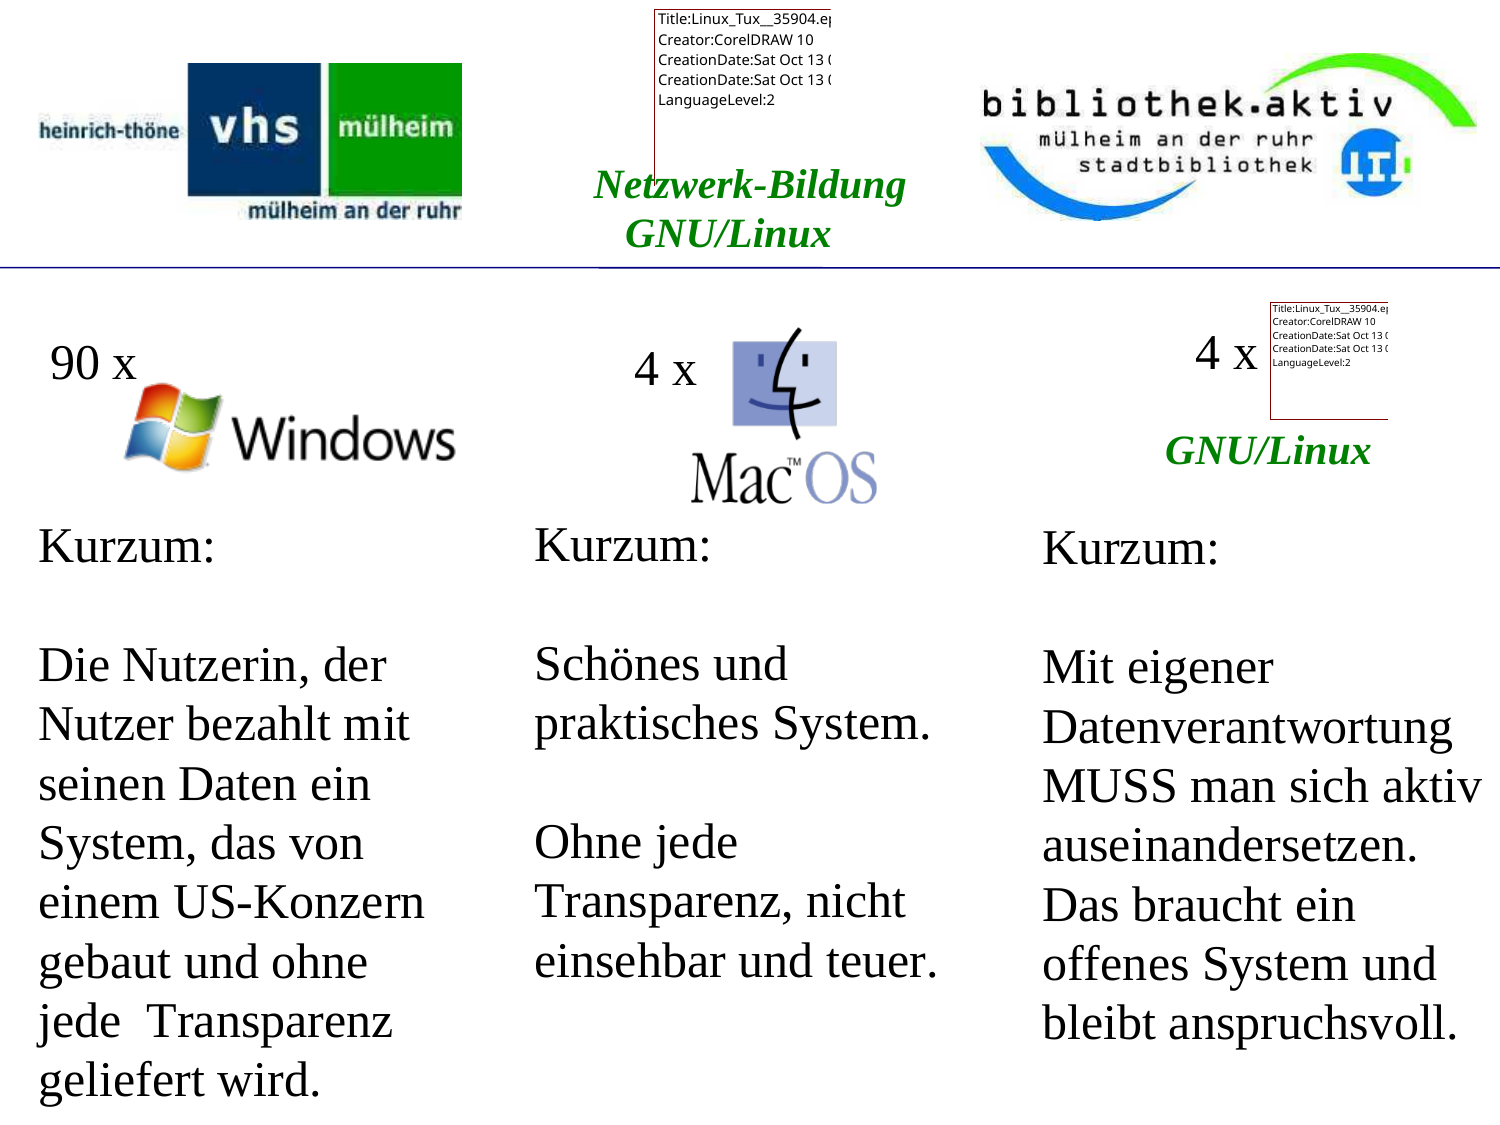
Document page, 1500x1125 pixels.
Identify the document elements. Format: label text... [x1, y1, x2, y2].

text_box Kurzum: Mit eigener Datenverantwortung MUSS man sich aktiv auseinandersetzen. Das braucht ein offenes System und bleibt anspruchsvoll. [1027, 510, 1500, 1120]
text_box 90 x [35, 324, 154, 459]
picture [690, 326, 878, 505]
text_box Kurzum: Die Nutzerin, der Nutzer bezahlt mit seinen Daten ein System, das von einem US-Konzern gebaut und ohne jede Transparenz geliefert wird. [23, 507, 467, 1117]
text_box 4 x [1181, 314, 1294, 390]
text_box 4 x [620, 330, 715, 423]
picture [980, 53, 1477, 221]
picture [118, 377, 462, 480]
text_box Kurzum: Schönes und praktisches System. Ohne jede Transparenz, nicht einsehbar und teuer. [519, 506, 993, 1116]
text_box GNU/Linux [1118, 417, 1450, 484]
text_box Netzwerk-Bildung GNU/Linux [578, 151, 934, 266]
picture [1269, 301, 1388, 417]
picture [653, 8, 831, 151]
picture [38, 63, 462, 220]
